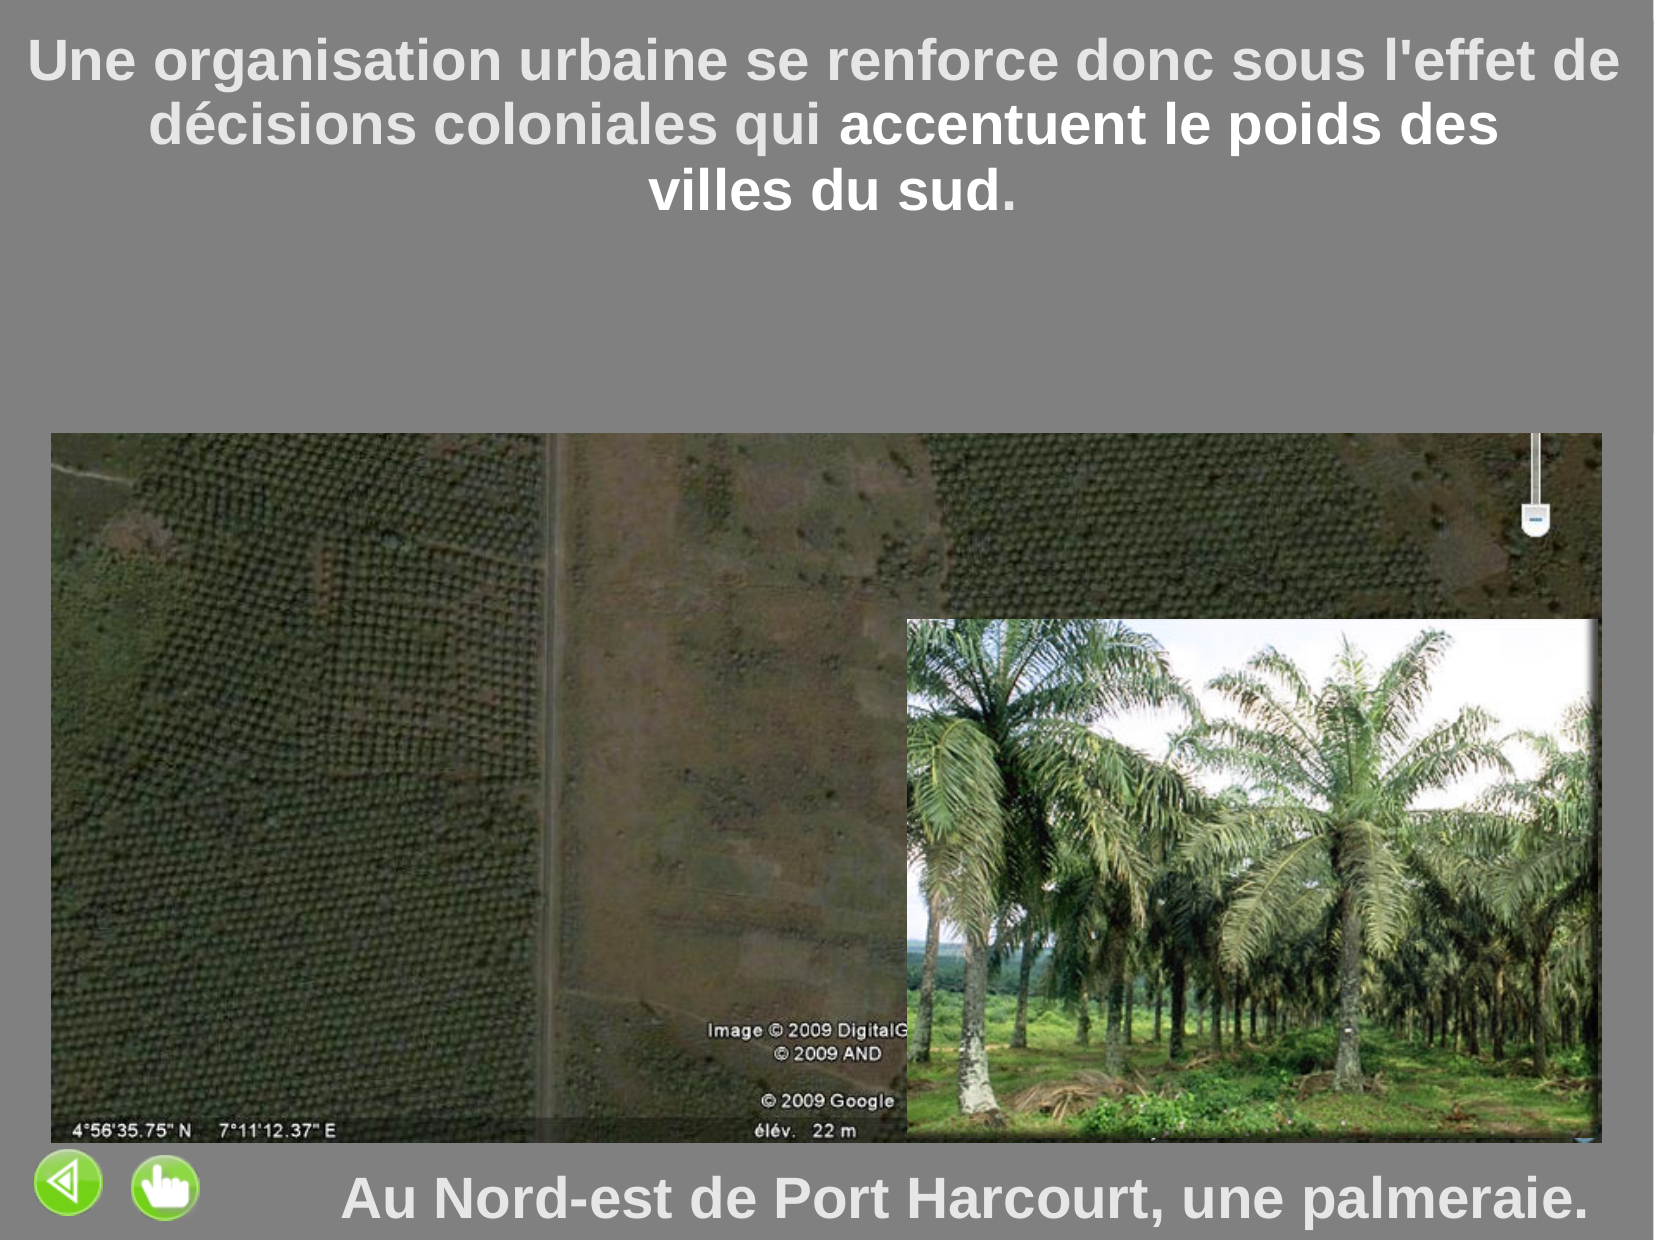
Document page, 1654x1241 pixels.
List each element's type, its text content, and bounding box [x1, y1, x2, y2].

picture [34, 1149, 103, 1216]
picture [131, 1155, 200, 1221]
text_box Au Nord-est de Port Harcourt, une palmeraie. [325, 1158, 1628, 1241]
text_box Une organisation urbaine se renforce donc sous l'effet de décisions coloniales qui accentuent le poids des villes du sud. [12, 19, 1654, 433]
picture [51, 433, 1602, 1143]
